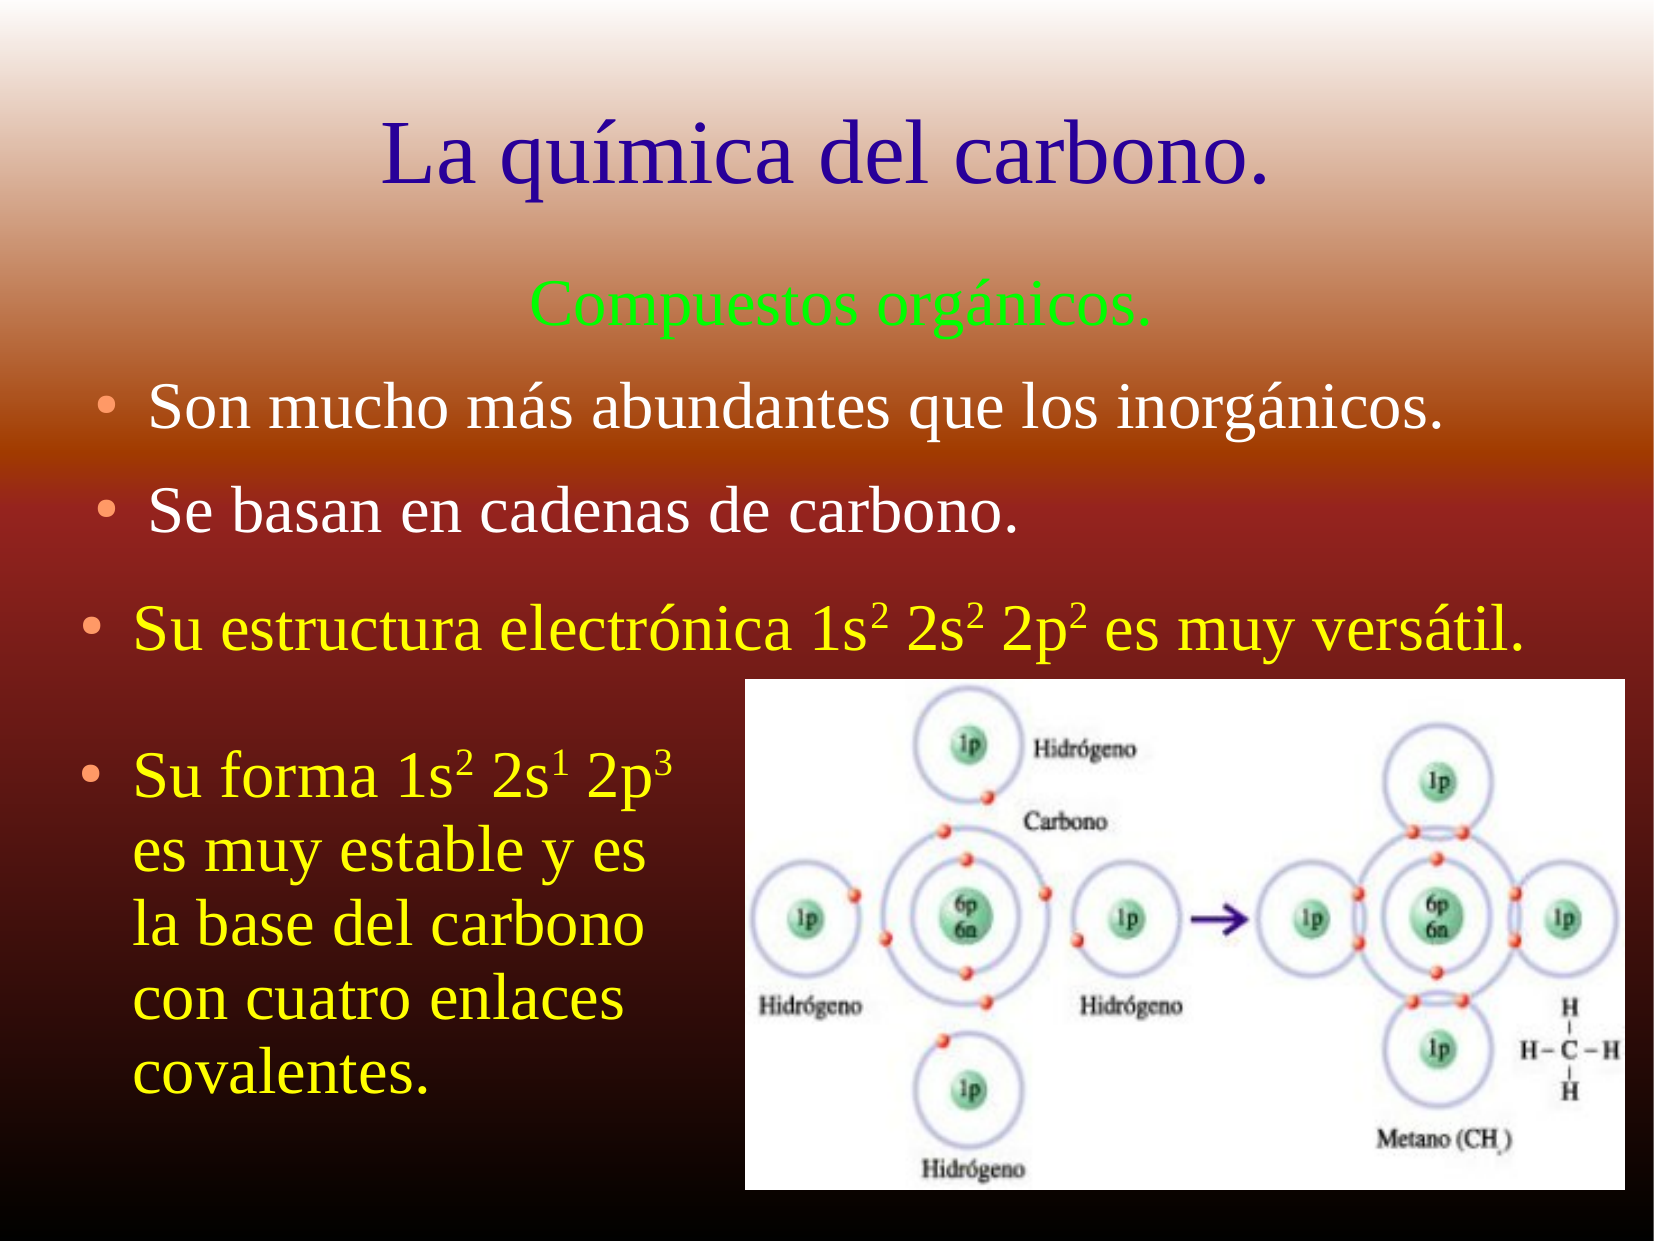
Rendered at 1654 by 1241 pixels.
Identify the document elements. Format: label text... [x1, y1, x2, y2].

title La química del carbono. [82, 49, 1571, 257]
text_box Su estructura electrónica 1s2 2s2 2p2 es muy versátil. [62, 590, 1595, 739]
list Compuestos orgánicos. Son mucho más abundantes que los inorgánicos. Se basan en cadenas de carbono. [76, 265, 1536, 590]
picture [0, 0, 1654, 1241]
text_box Su forma 1s2 2s1 2p3 es muy estable y es la base del carbono con cuatro enlaces covalentes. [61, 738, 680, 1109]
